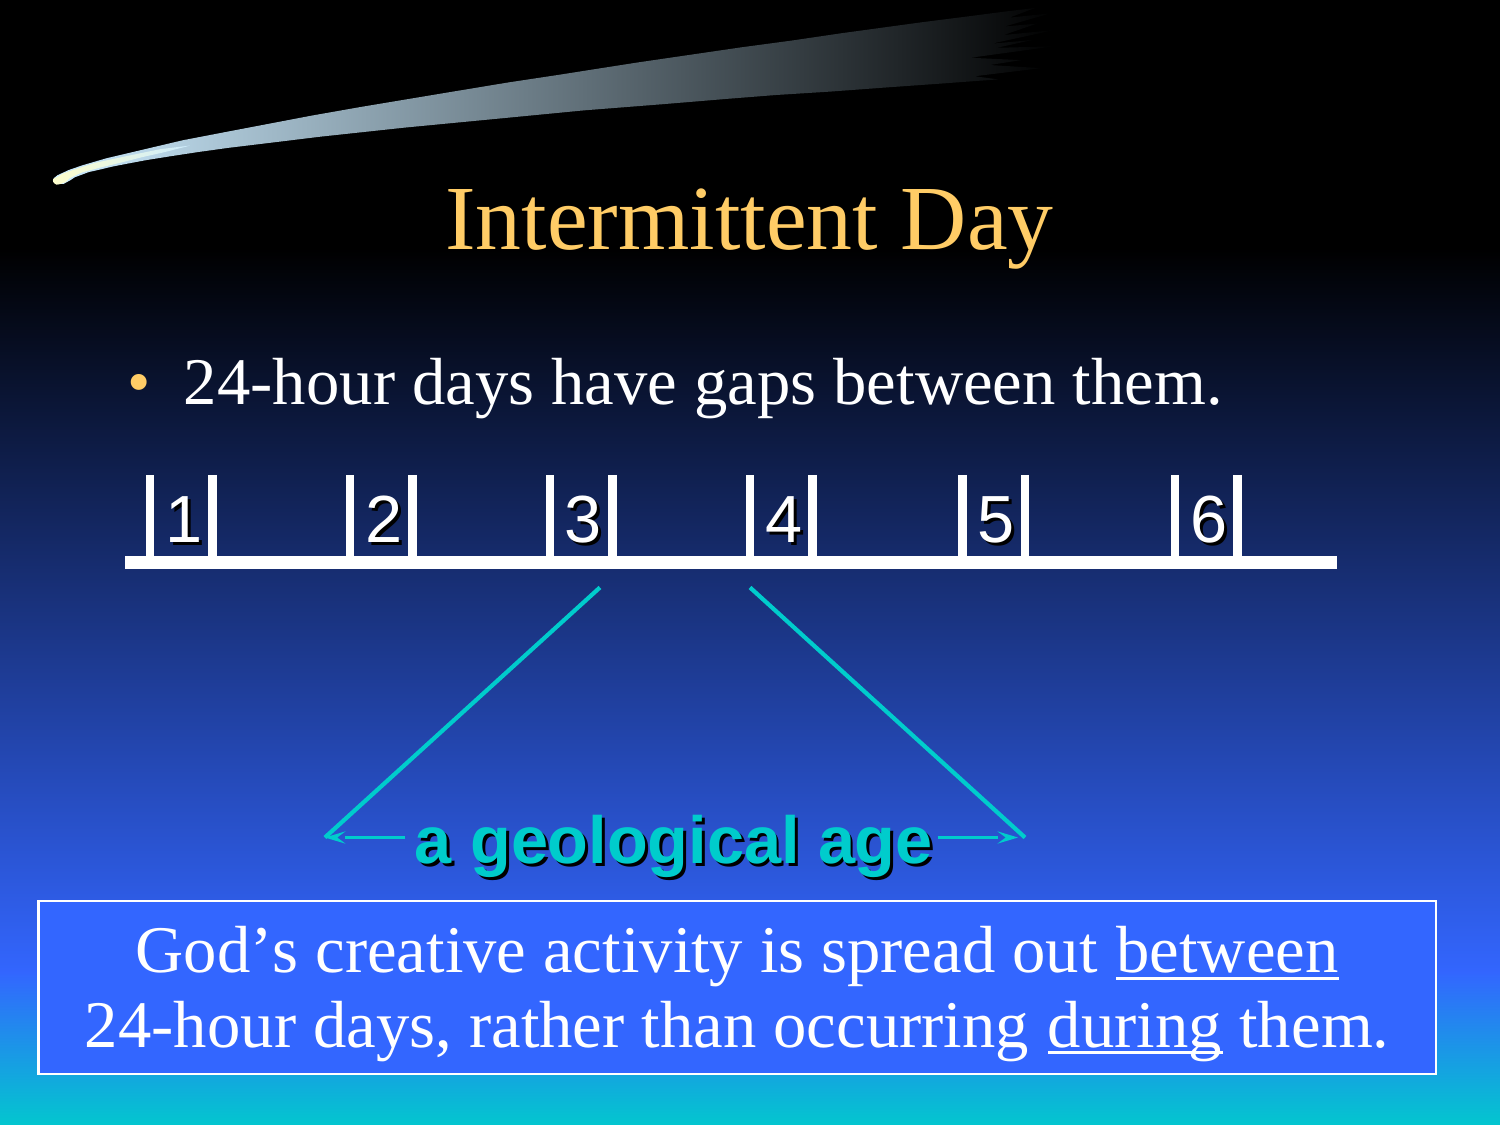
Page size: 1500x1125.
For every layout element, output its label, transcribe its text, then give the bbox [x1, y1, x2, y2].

text_box 2 [350, 474, 426, 565]
text_box God’s creative activity is spread out between 24-hour days, rather than occurring during them. [38, 901, 1437, 1074]
list 24-hour days have gaps between them. [112, 337, 1388, 463]
text_box 4 [750, 474, 826, 565]
text_box 1 [150, 474, 226, 565]
text_box a geological age [399, 795, 951, 886]
text_box 6 [1175, 474, 1251, 565]
title Intermittent Day [112, 124, 1388, 313]
text_box 5 [962, 474, 1038, 565]
text_box 3 [549, 474, 625, 565]
